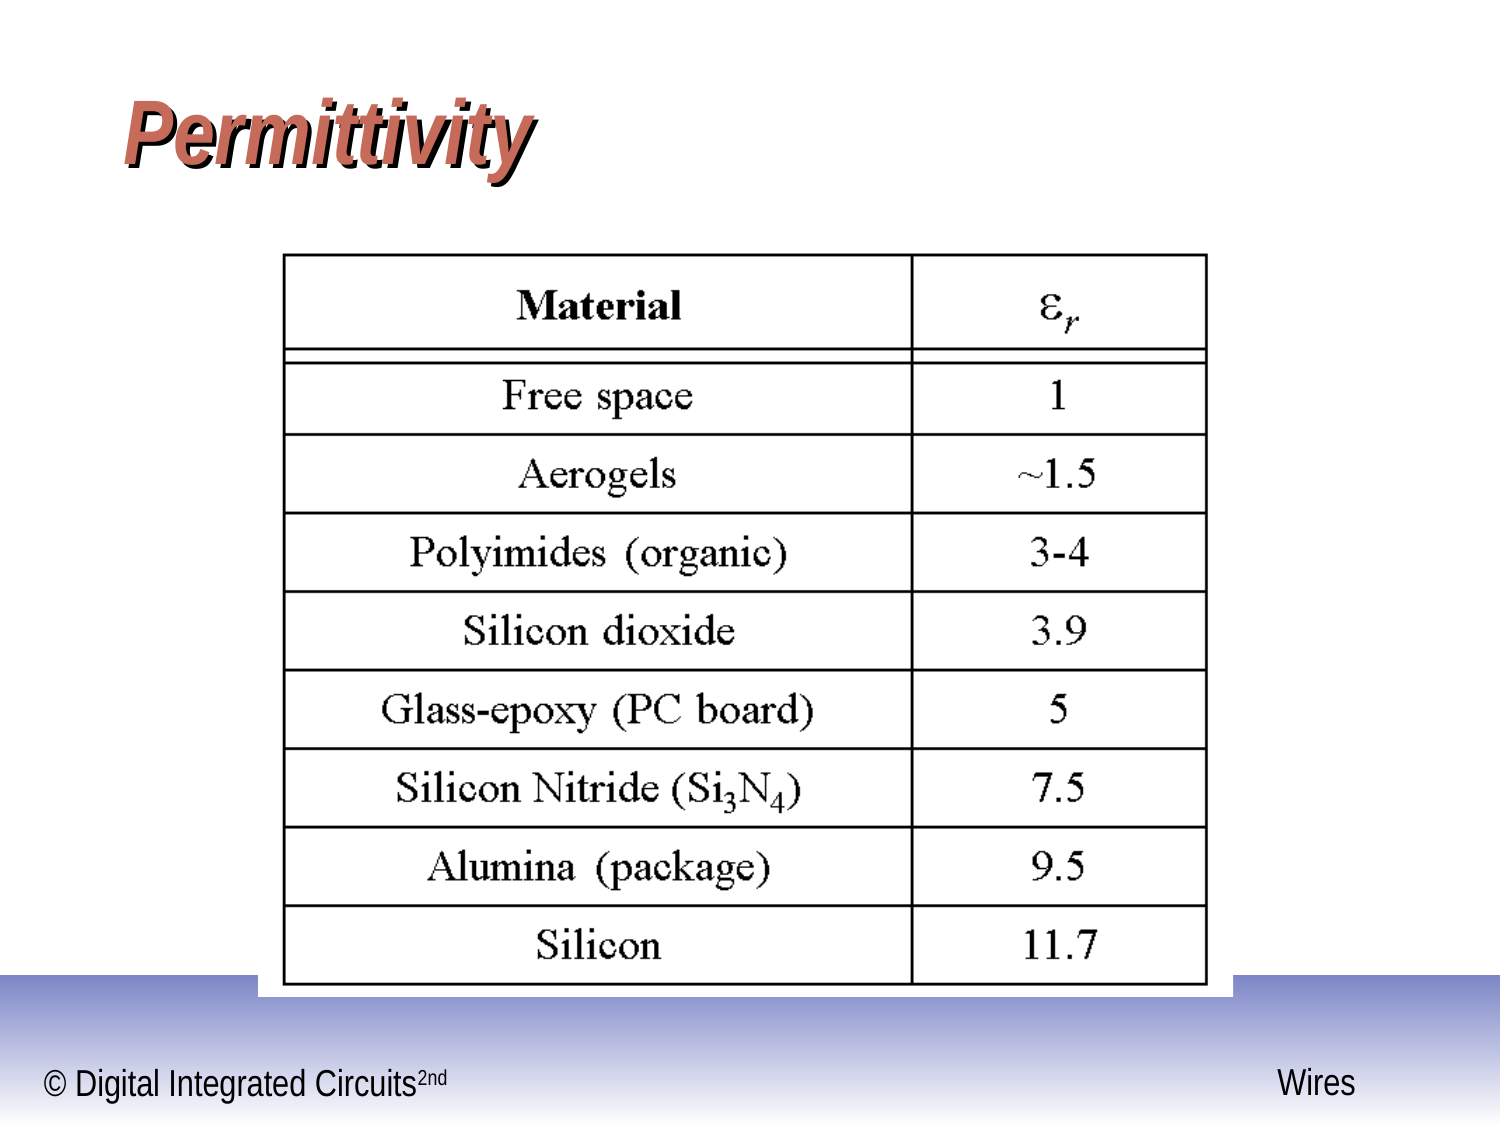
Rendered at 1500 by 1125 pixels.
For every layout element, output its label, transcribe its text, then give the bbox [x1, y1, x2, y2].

title Permittivity [108, 65, 1384, 190]
picture [258, 234, 1234, 997]
